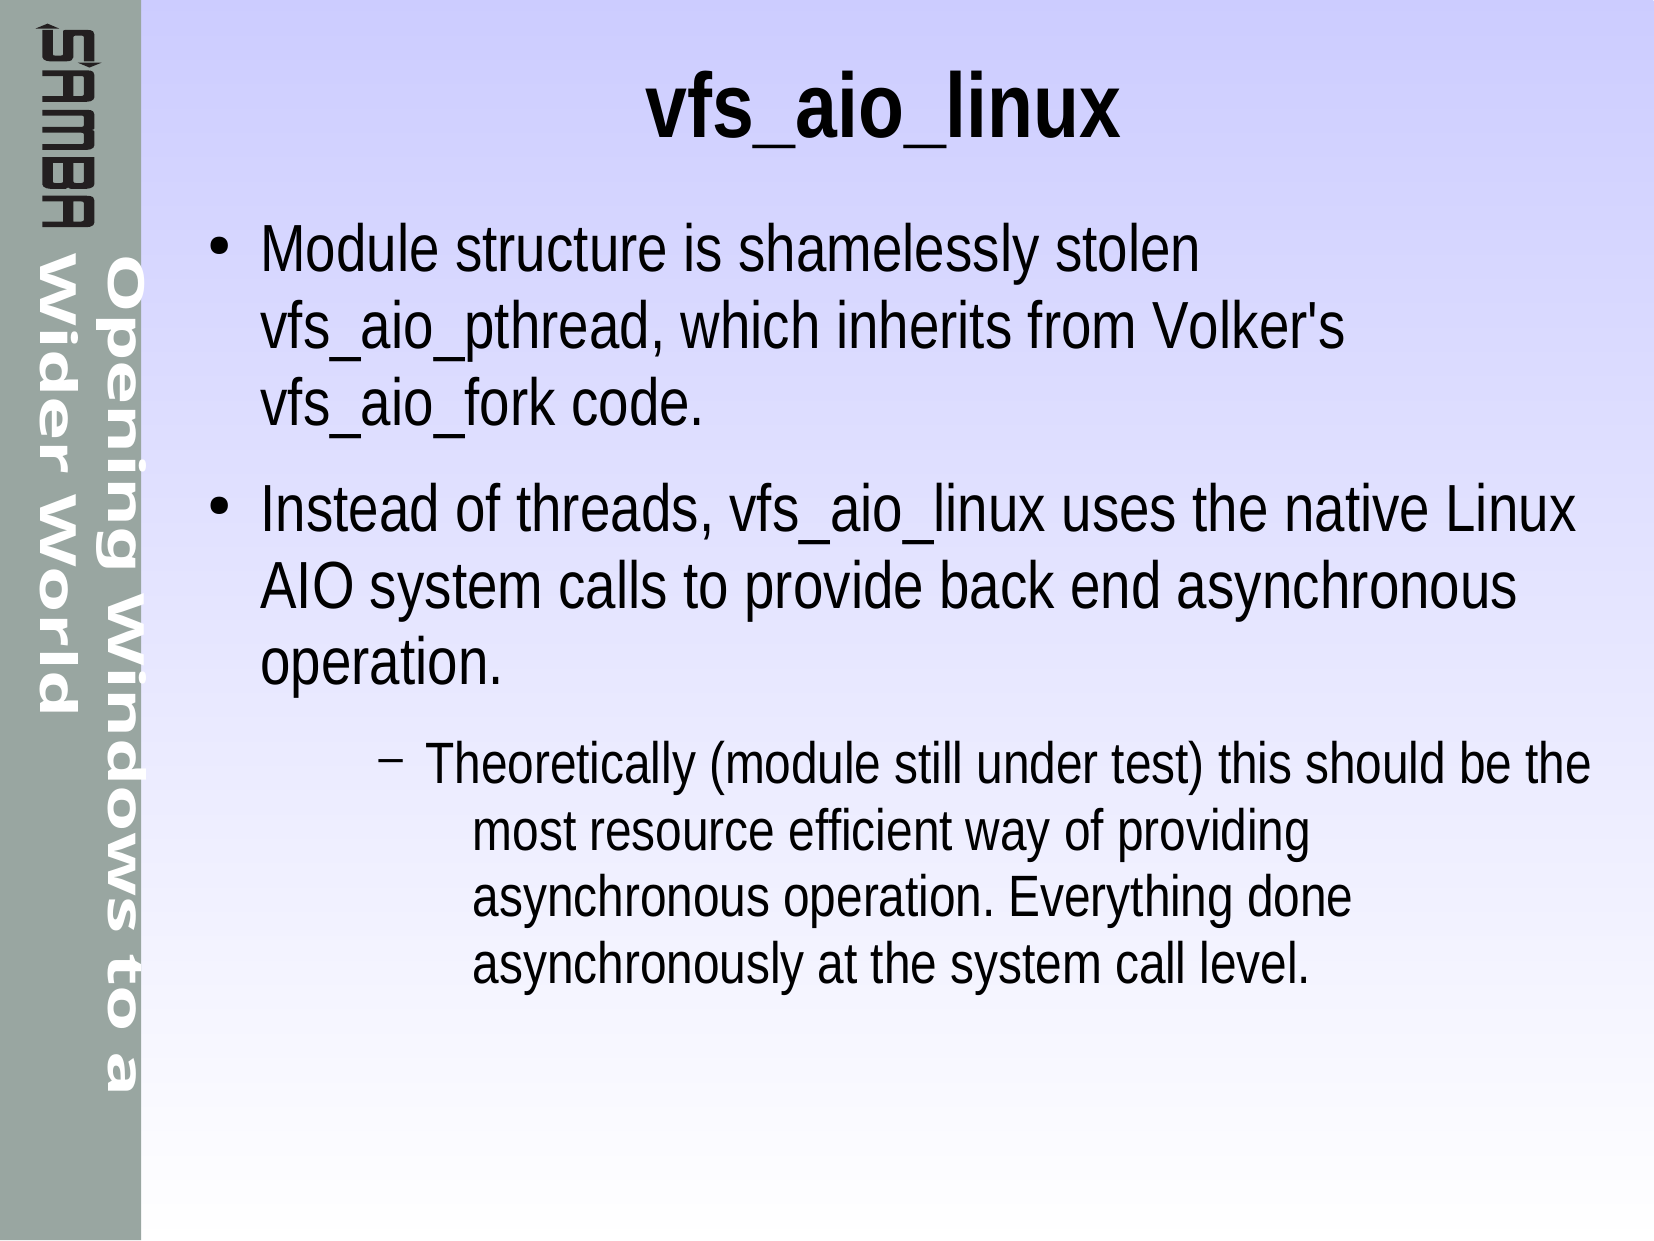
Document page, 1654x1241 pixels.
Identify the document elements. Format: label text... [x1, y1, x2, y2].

title vfs_aio_linux [177, 1, 1590, 209]
list Module structure is shamelessly stolen vfs_aio_pthread, which inherits from Volker's vfs_aio_fork code. Instead of threads, vfs_aio_linux uses the native Linux AIO system calls to provide back end asynchronous operation. Theoretically (module still under test) this should be the most resource efficient way of providing asynchronous operation. Everything done asynchronously at the system call level. [189, 209, 1602, 1118]
